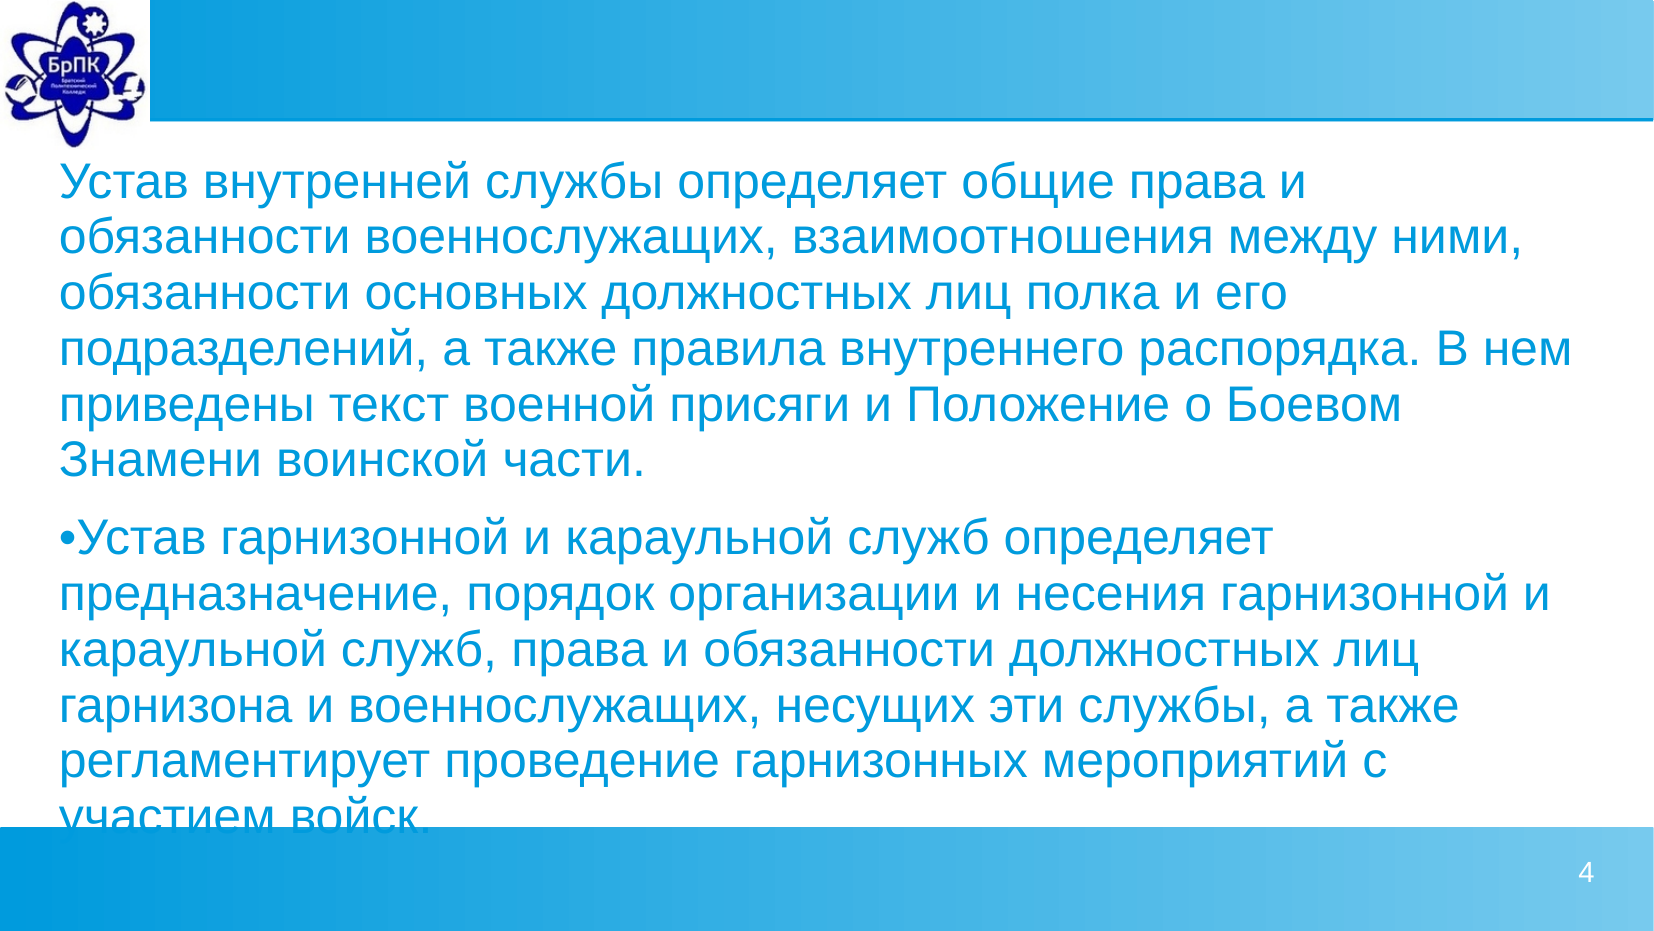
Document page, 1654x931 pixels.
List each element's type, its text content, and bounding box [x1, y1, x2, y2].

list Устав внутренней службы определяет общие права и обязанности военнослужащих, взаимоотношения между ними, обязанности основных должностных лиц полка и его подразделений, а также правила внутреннего распорядка. В нем приведены текст военной присяги и Положение о Боевом Знамени воинской части. •Устав гарнизонной и караульной служб определяет предназначение, порядок организации и несения гарнизонной и караульной служб, права и обязанности должностных лиц гарнизона и военнослужащих, несущих эти службы, а также регламентирует проведение гарнизонных мероприятий с участием войск. [59, 152, 1595, 744]
picture [0, 0, 150, 150]
